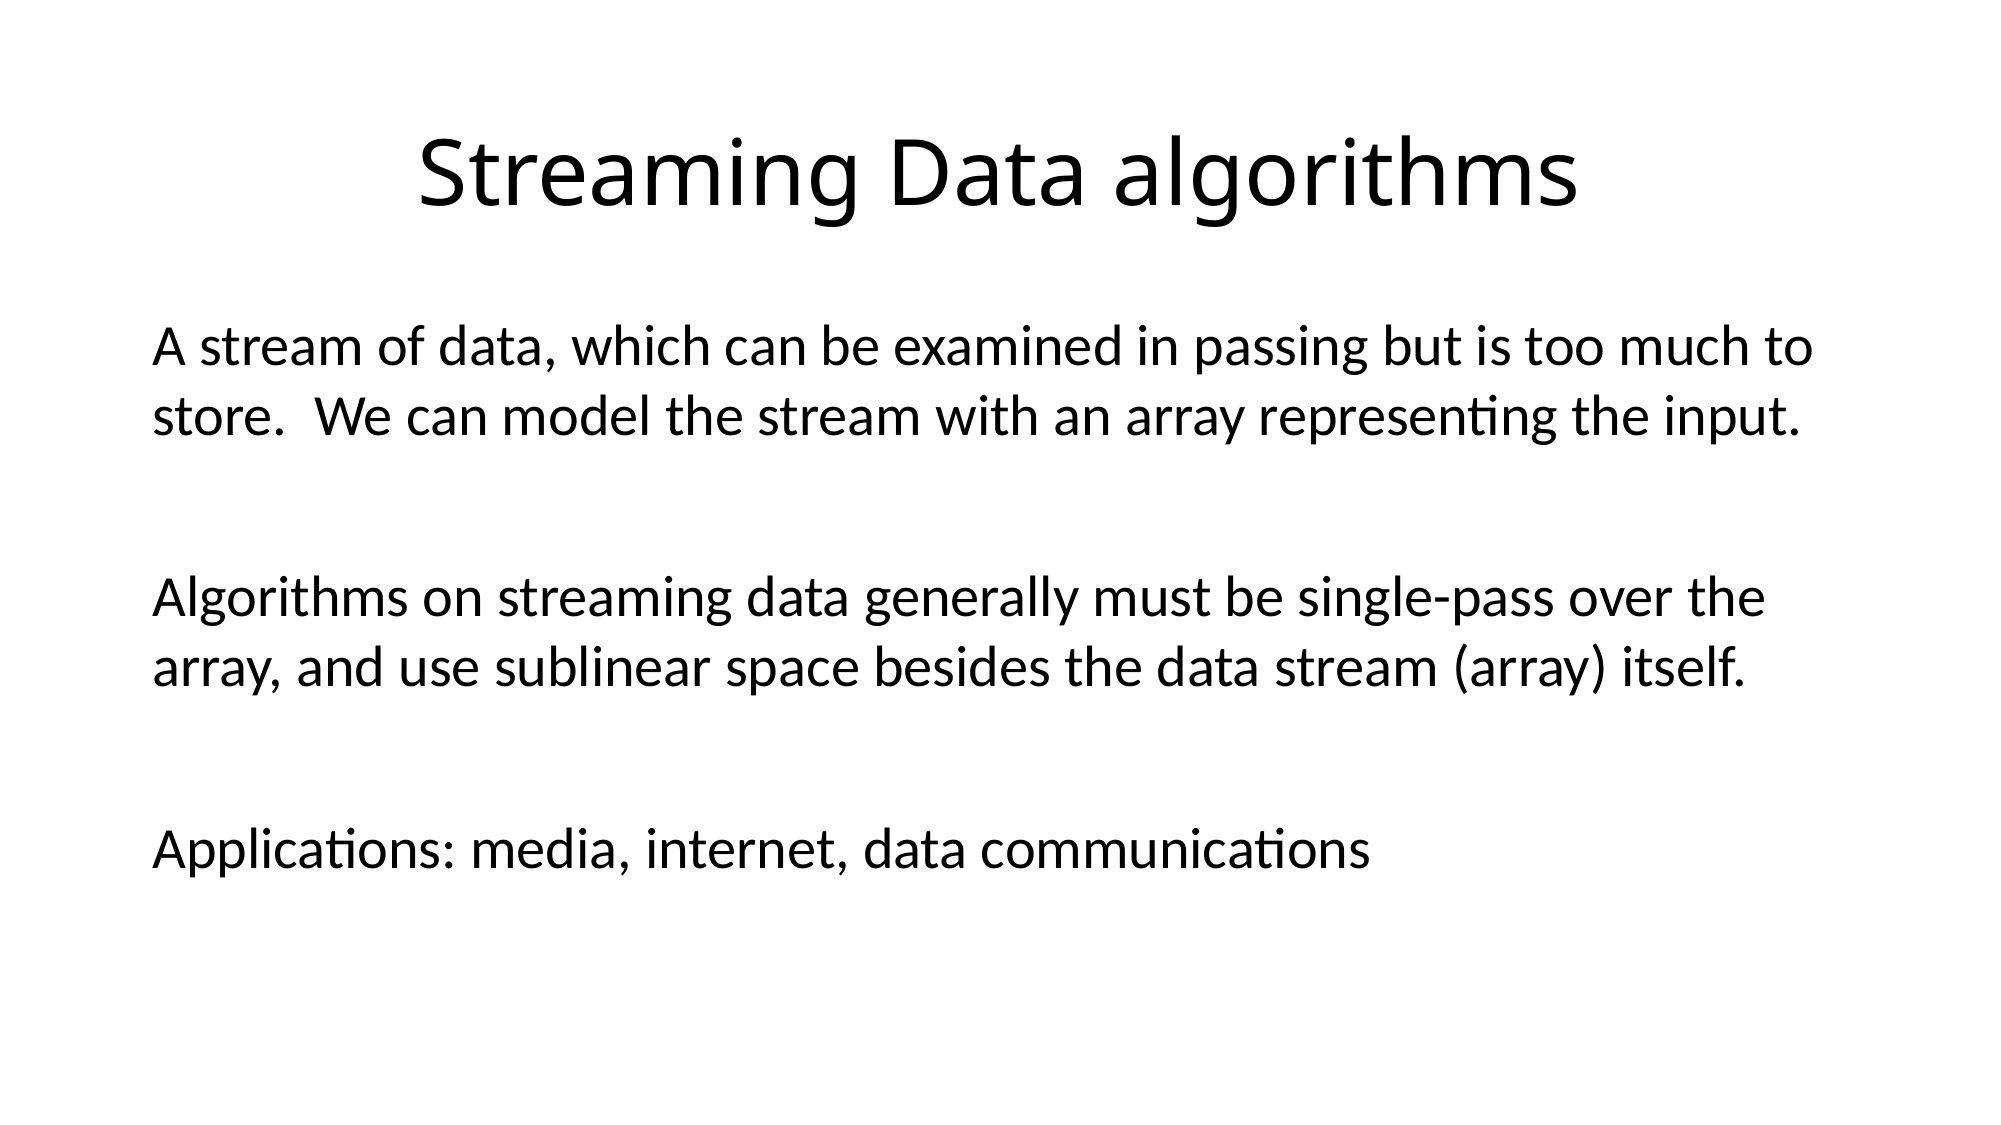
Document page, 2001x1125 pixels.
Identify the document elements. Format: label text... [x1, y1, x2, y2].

title Streaming Data algorithms [137, 59, 1863, 278]
list A stream of data, which can be examined in passing but is too much to store. We can model the stream with an array representing the input. Algorithms on streaming data generally must be single-pass over the array, and use sublinear space besides the data stream (array) itself. Applications: media, internet, data communications [137, 299, 1863, 1014]
